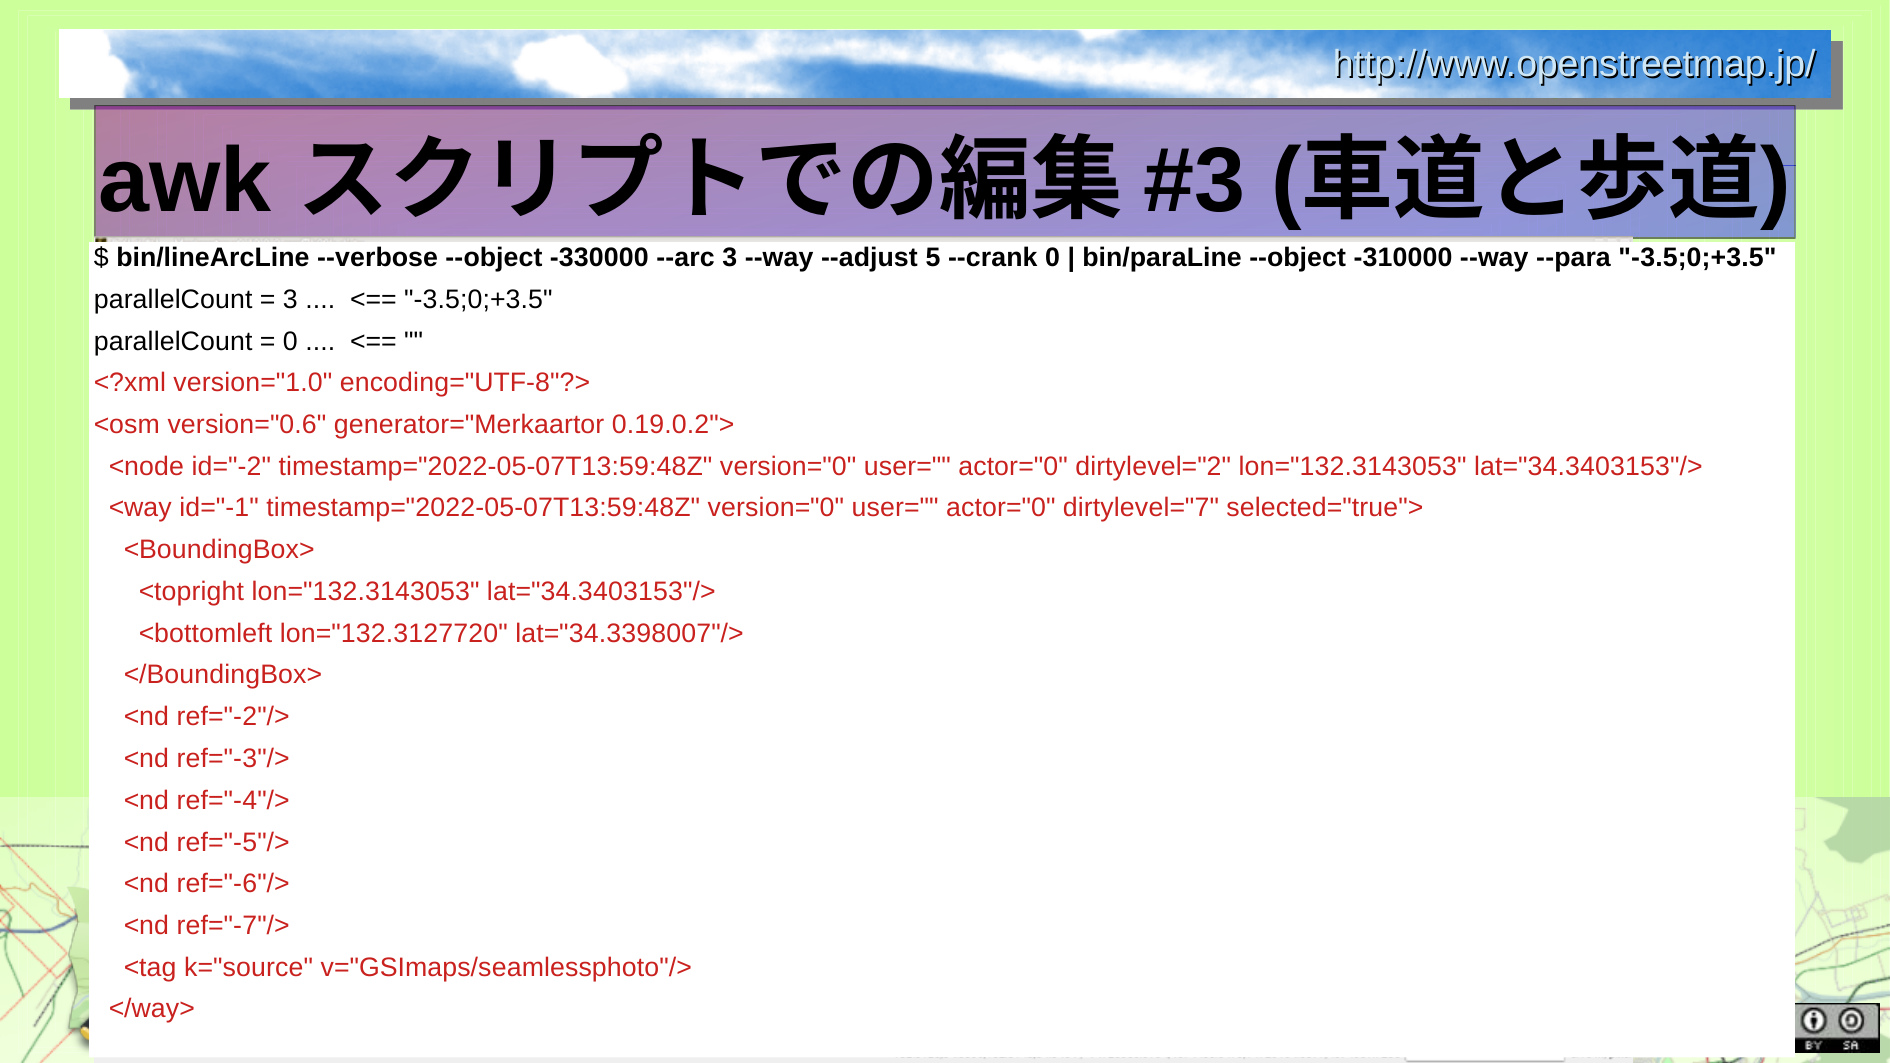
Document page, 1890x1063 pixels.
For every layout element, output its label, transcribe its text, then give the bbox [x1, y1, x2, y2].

picture [59, 29, 1831, 98]
picture [94, 236, 1633, 242]
title awk スクリプトでの編集 #3 (車道と歩道) [94, 112, 1796, 231]
list $ bin/lineArcLine --verbose --object -330000 --arc 3 --way --adjust 5 --crank 0 | bin/paraLine --object -310000 --way --para "-3.5;0;+3.5" parallelCount = 3 .... <== "-3.5;0;+3.5" parallelCount = 0 .... <== "" <?xml version="1.0" encoding="UTF-8"?> <osm version="0.6" generator="Merkaartor 0.19.0.2"> <node id="-2" timestamp="2022-05-07T13:59:48Z" version="0" user="" actor="0" dirtylevel="2" lon="132.3143053" lat="34.3403153"/> <way id="-1" timestamp="2022-05-07T13:59:48Z" version="0" user="" actor="0" dirtylevel="7" selected="true"> <BoundingBox> <topright lon="132.3143053" lat="34.3403153"/> <bottomleft lon="132.3127720" lat="34.3398007"/> </BoundingBox> <nd ref="-2"/> <nd ref="-3"/> <nd ref="-4"/> <nd ref="-5"/> <nd ref="-6"/> <nd ref="-7"/> <tag k="source" v="GSImaps/seamlessphoto"/> </way> [89, 242, 1795, 1058]
picture [0, 797, 1890, 1063]
